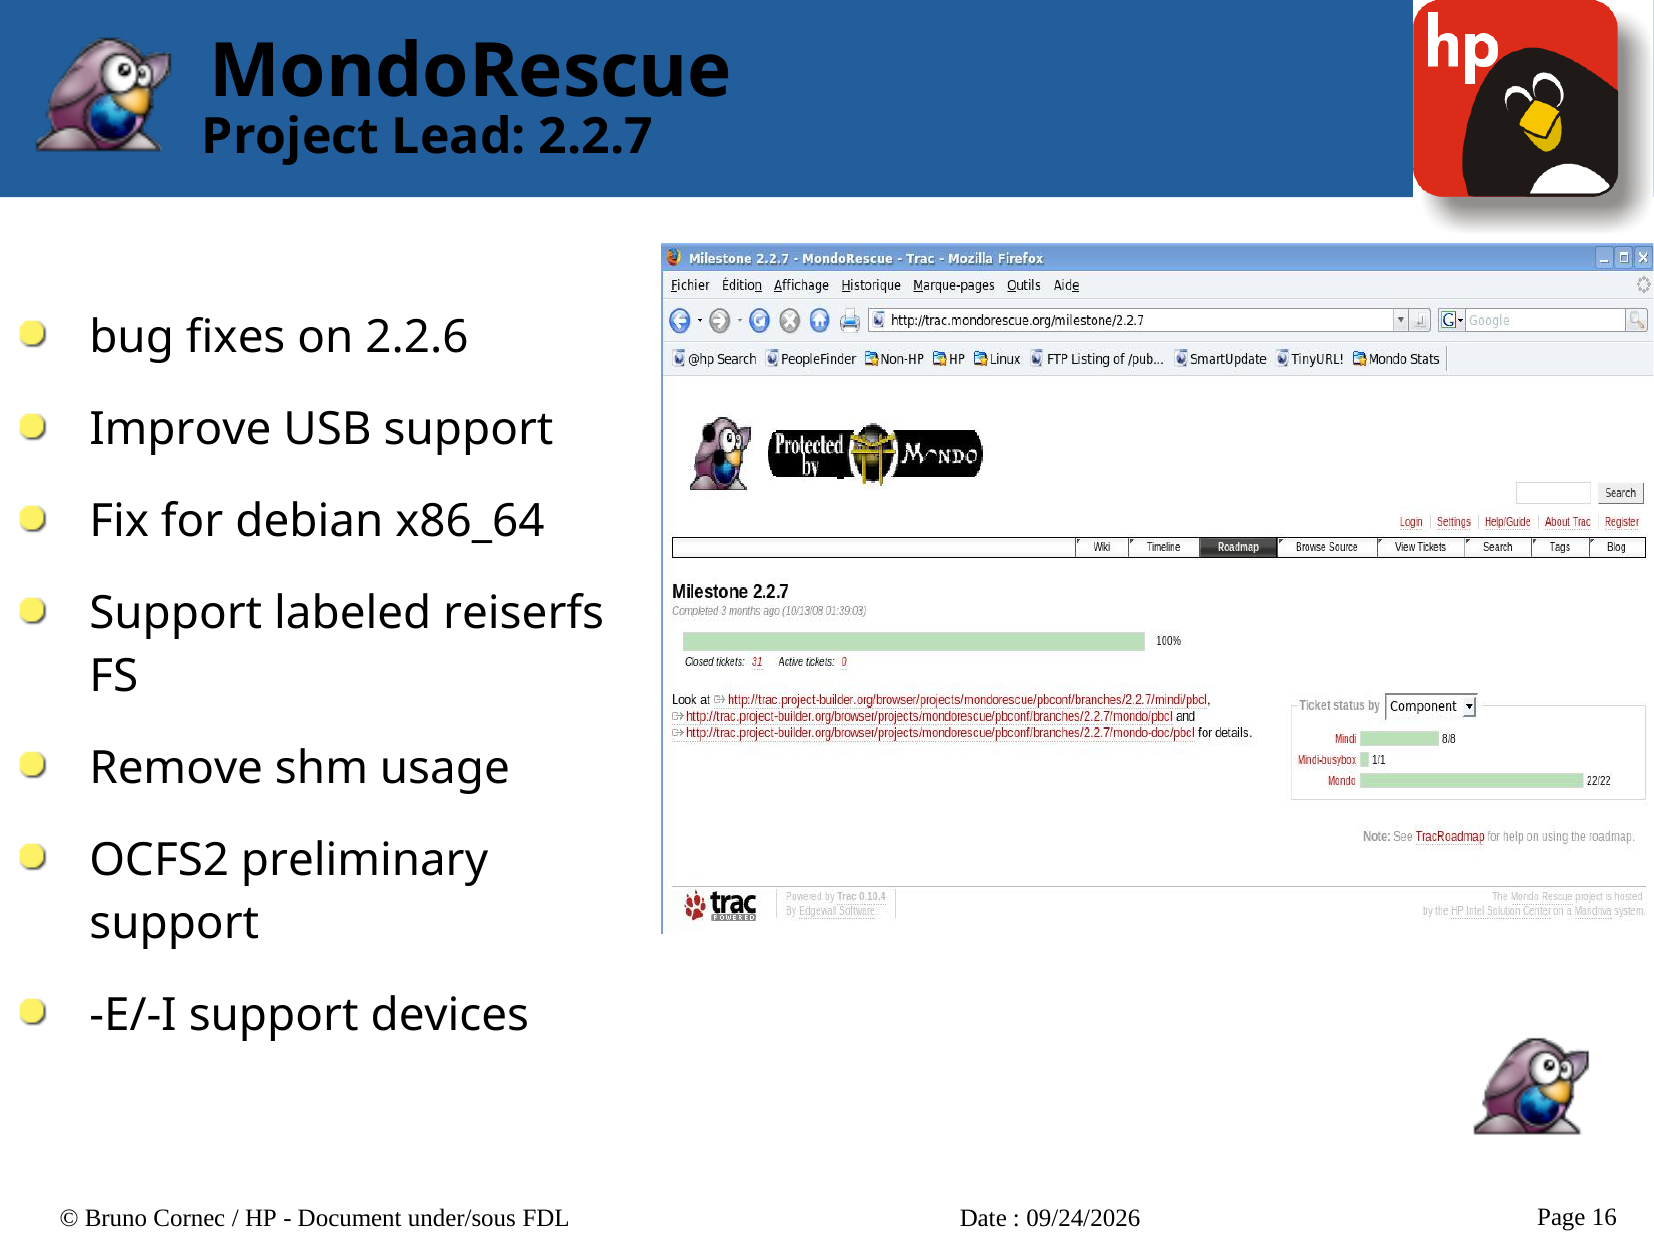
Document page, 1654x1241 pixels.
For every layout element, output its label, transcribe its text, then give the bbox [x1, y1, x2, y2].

picture [661, 243, 1654, 934]
list bug fixes on 2.2.6 Improve USB support Fix for debian x86_64 Support labeled reiserfs FS Remove shm usage OCFS2 preliminary support -E/-I support devices [6, 303, 623, 999]
picture [0, 0, 211, 199]
picture [1413, 0, 1654, 235]
title Project Lead: 2.2.7 [201, 32, 1191, 241]
picture [1443, 1005, 1623, 1175]
picture [18, 999, 49, 1028]
